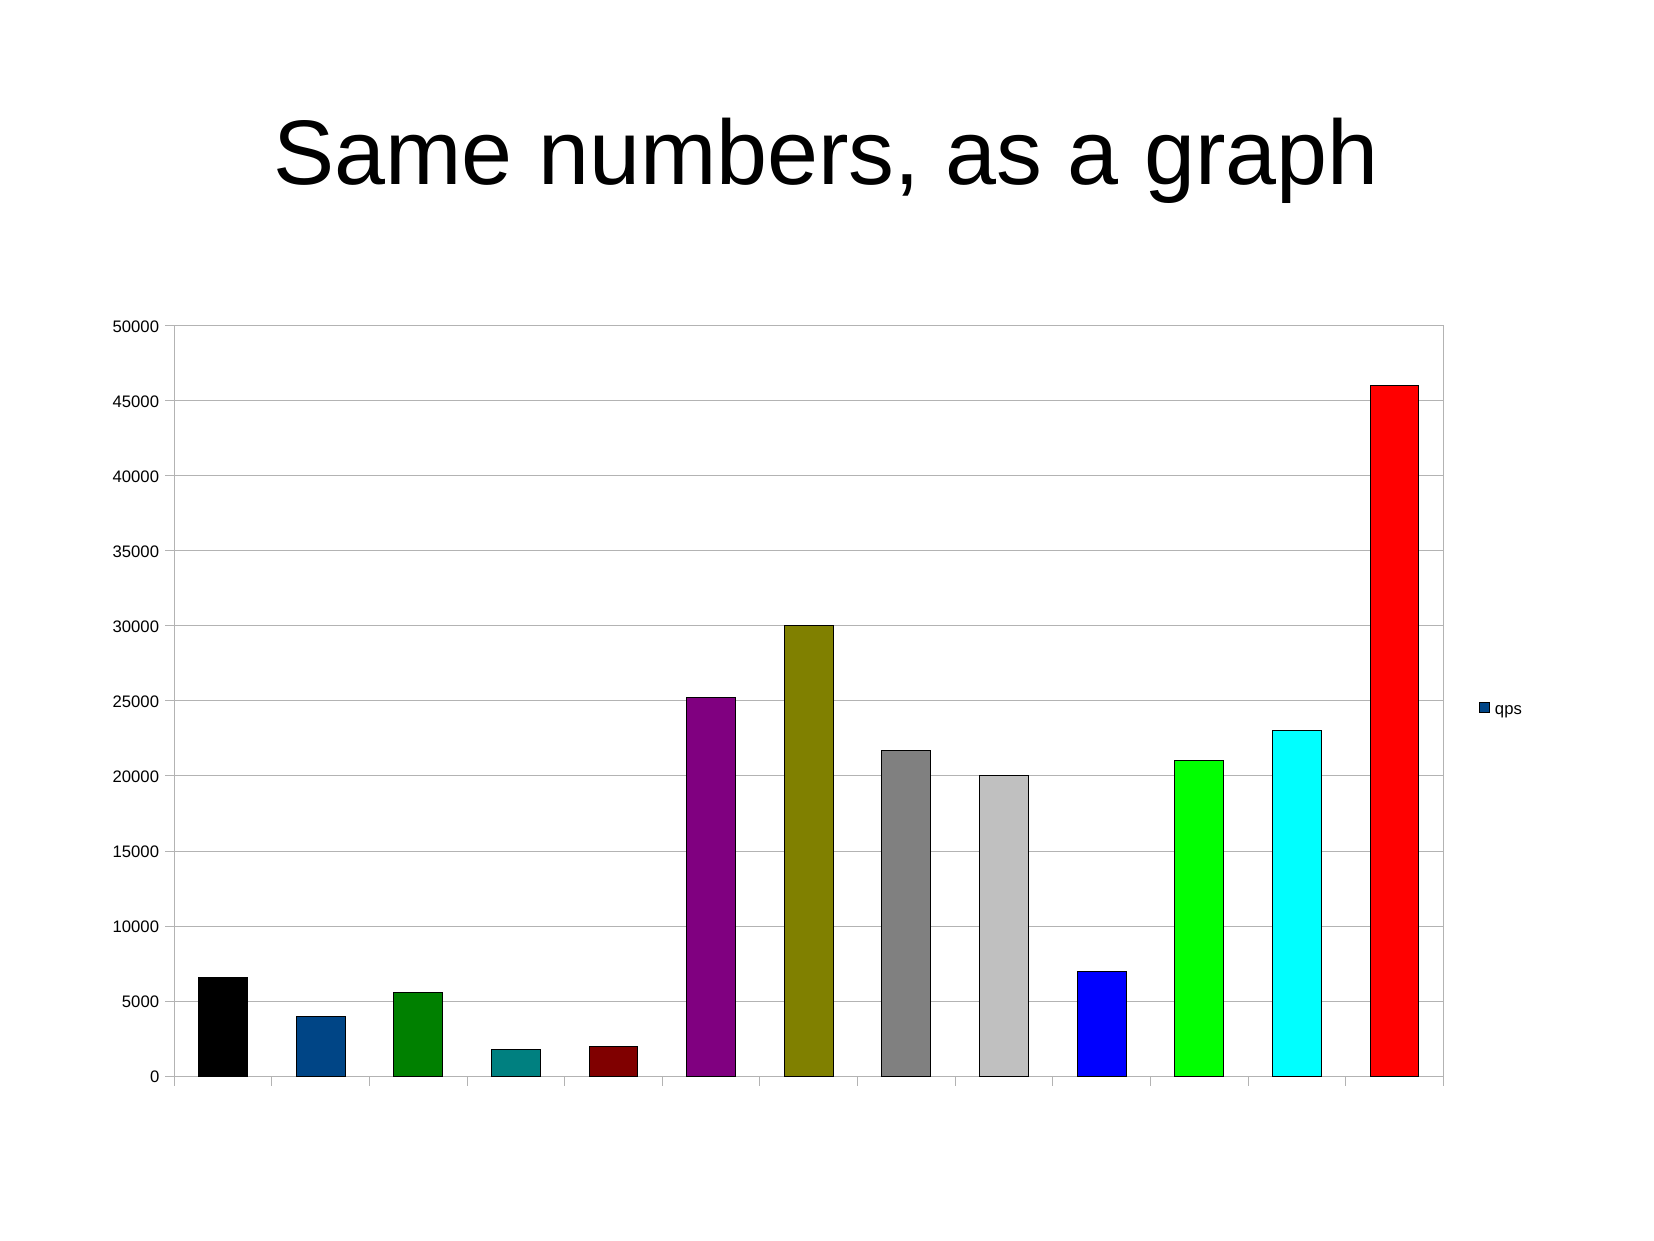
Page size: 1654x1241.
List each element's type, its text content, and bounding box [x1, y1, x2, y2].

chart [82, 300, 1571, 1119]
title Same numbers, as a graph [82, 49, 1571, 257]
